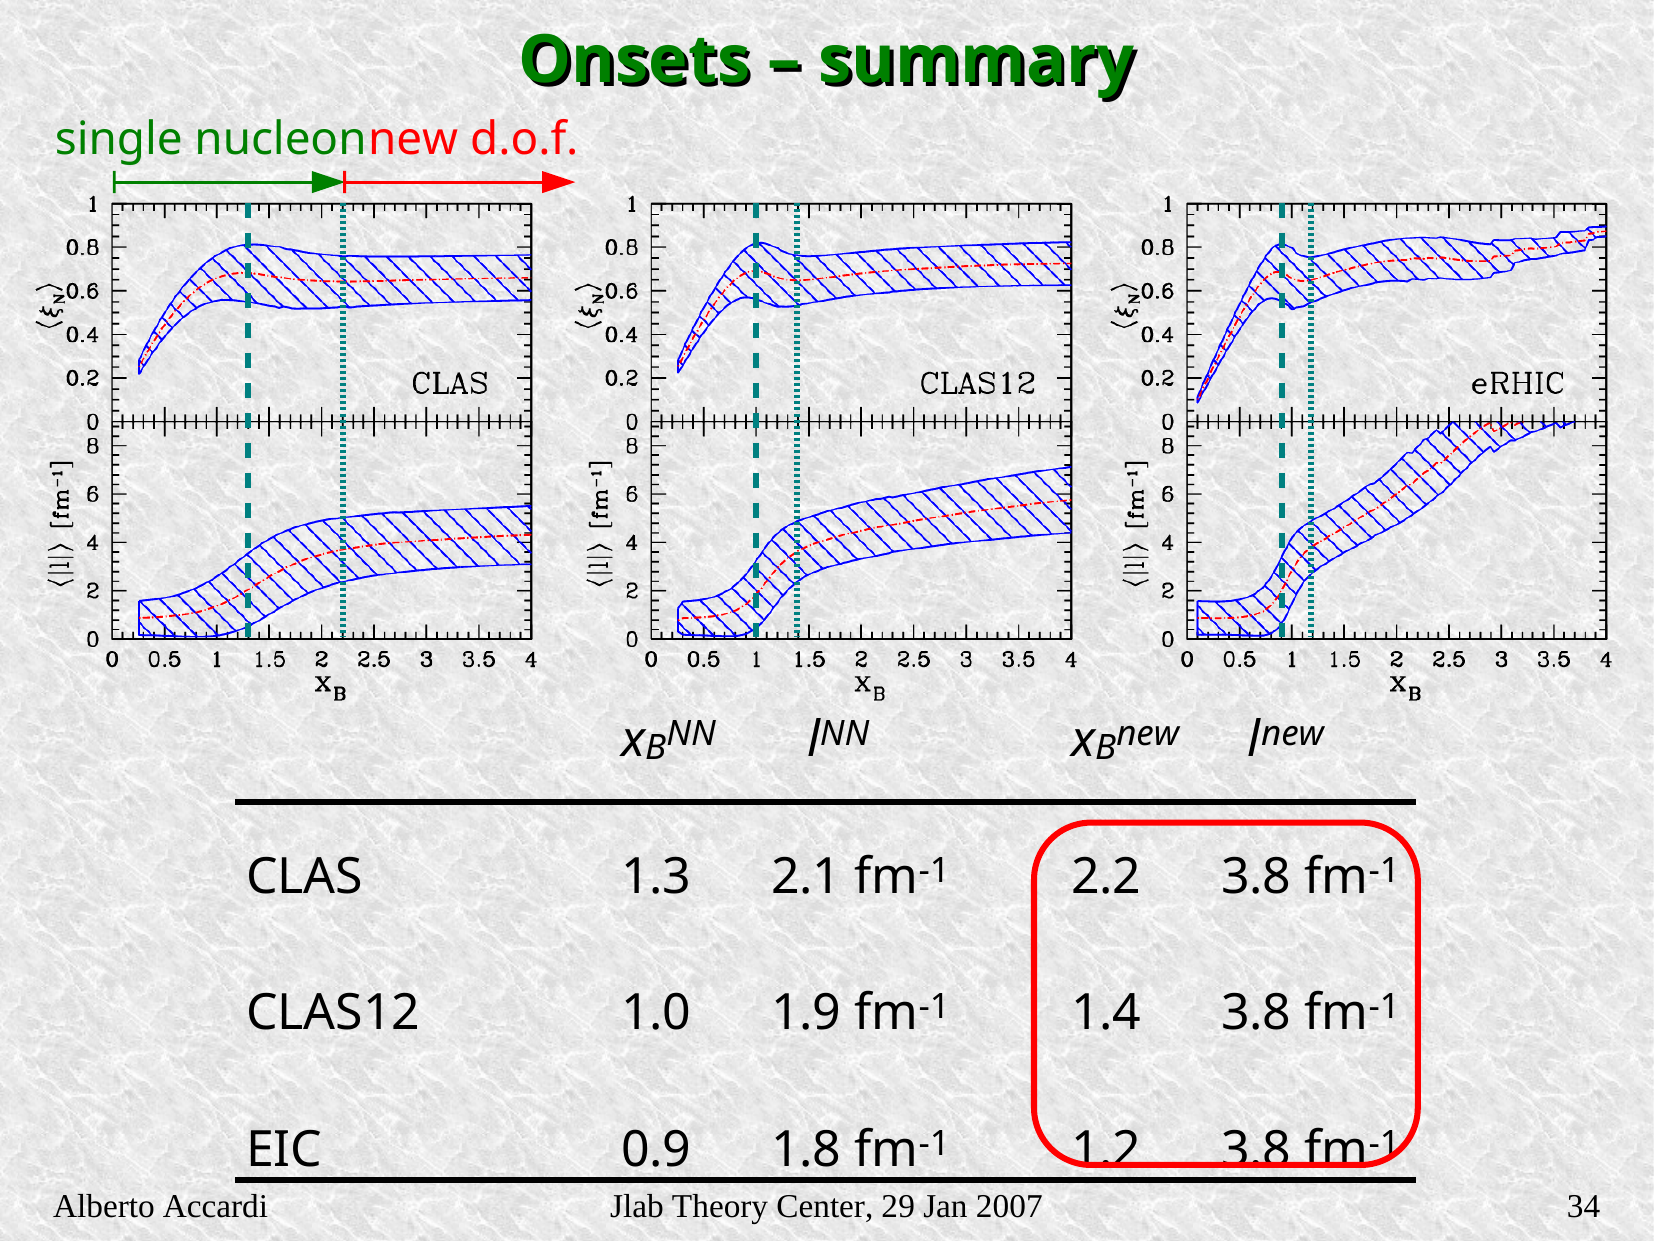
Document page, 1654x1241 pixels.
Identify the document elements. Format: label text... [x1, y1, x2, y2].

text_box Onsets – summary [30, 4, 1624, 132]
text_box xBNN lNN xBnew lnew CLAS 1.3 2.1 fm-1 2.2 3.8 fm-1 CLAS12 1.0 1.9 fm-1 1.4 3.8 fm-1 EIC 0.9 1.8 fm-1 1.2 3.8 fm-1 [1038, 826, 1414, 1150]
text_box new d.o.f. [353, 98, 584, 169]
text_box single nucleon [40, 98, 353, 169]
text_box xBNN lNN xBnew lnew CLAS 1.3 2.1 fm-1 2.2 3.8 fm-1 CLAS12 1.0 1.9 fm-1 1.4 3.8 fm-1 EIC 0.9 1.8 fm-1 1.2 3.8 fm-1 [228, 693, 1426, 1150]
picture [0, 0, 1654, 1241]
